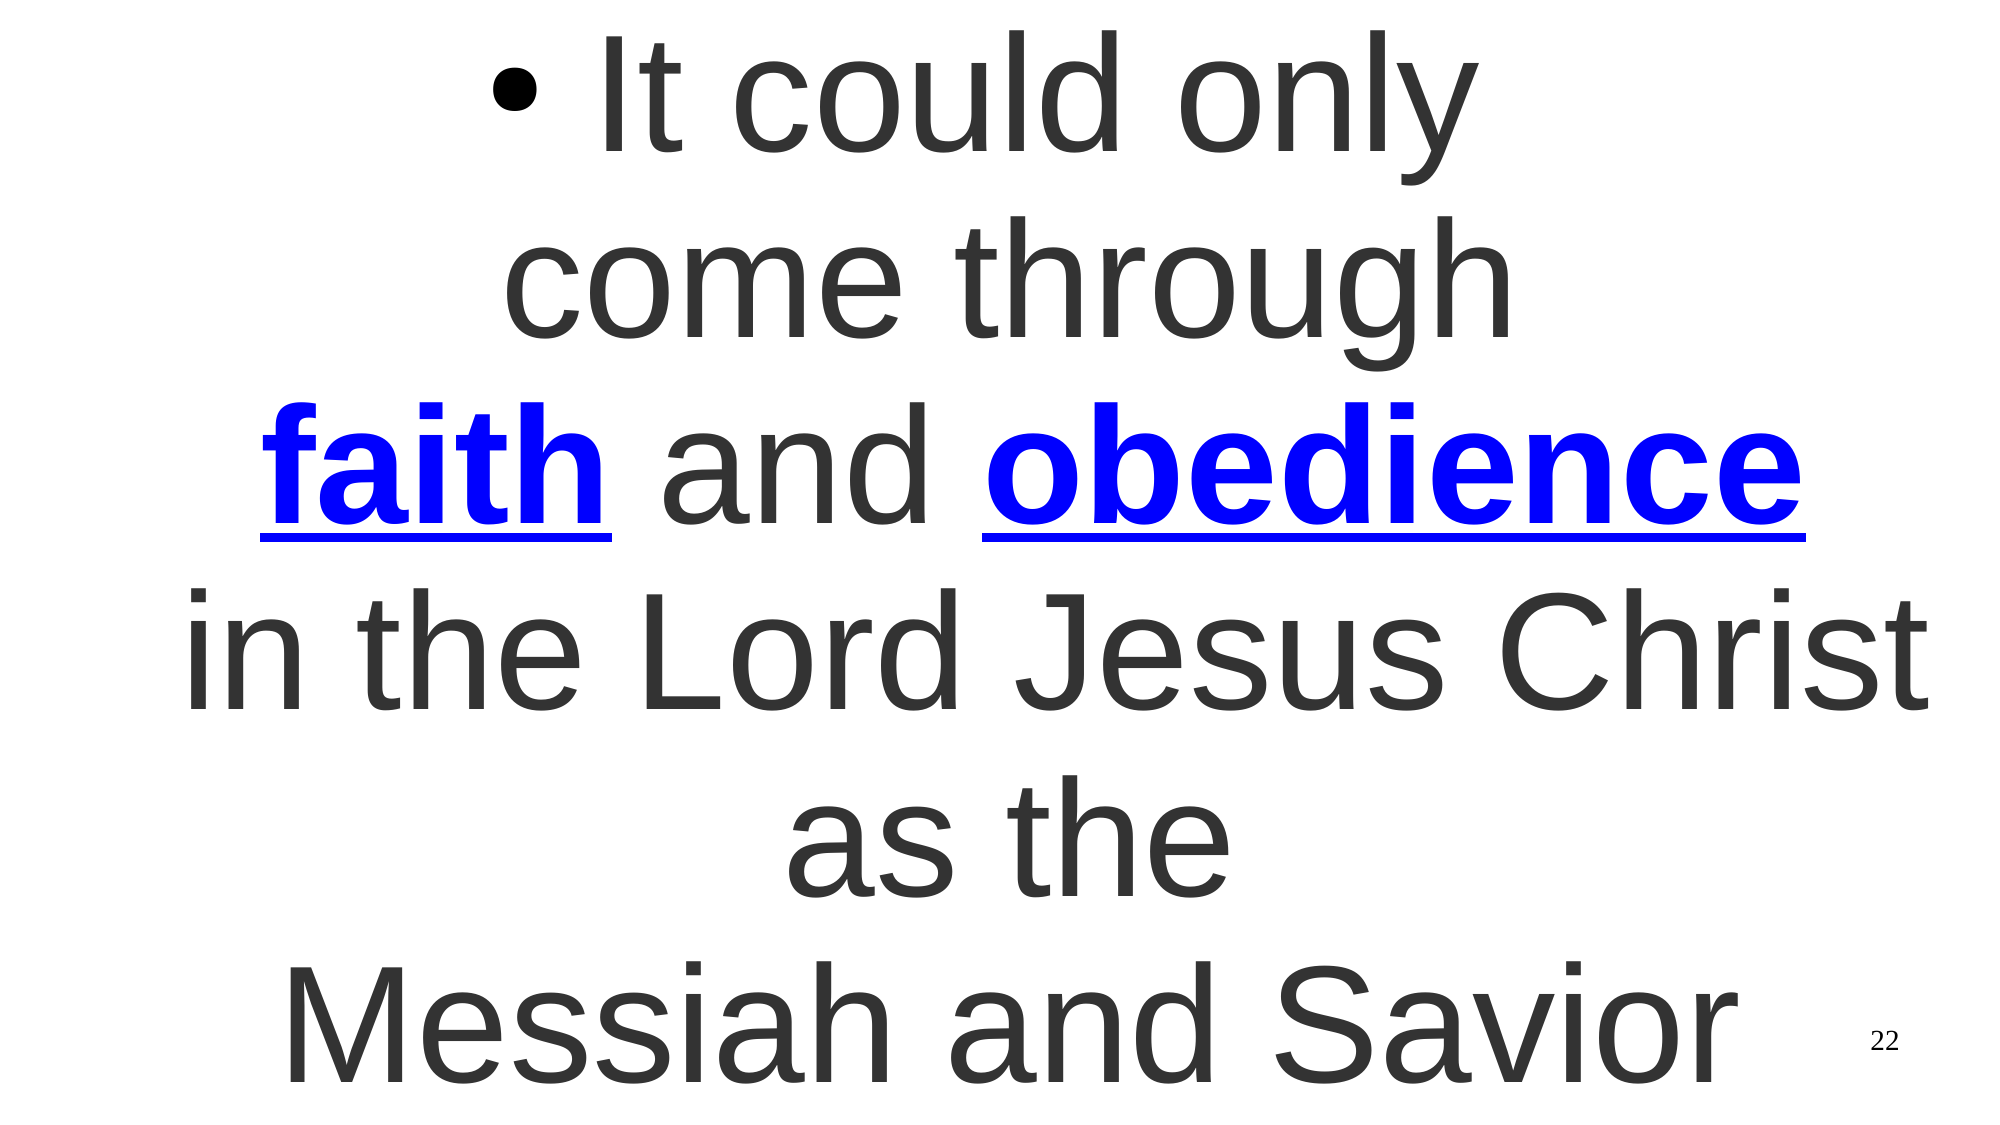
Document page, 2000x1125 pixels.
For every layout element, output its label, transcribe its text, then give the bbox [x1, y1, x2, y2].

list It could only come through faith and obedience in the Lord Jesus Christ as the Messiah and Savior [0, 0, 1996, 1123]
